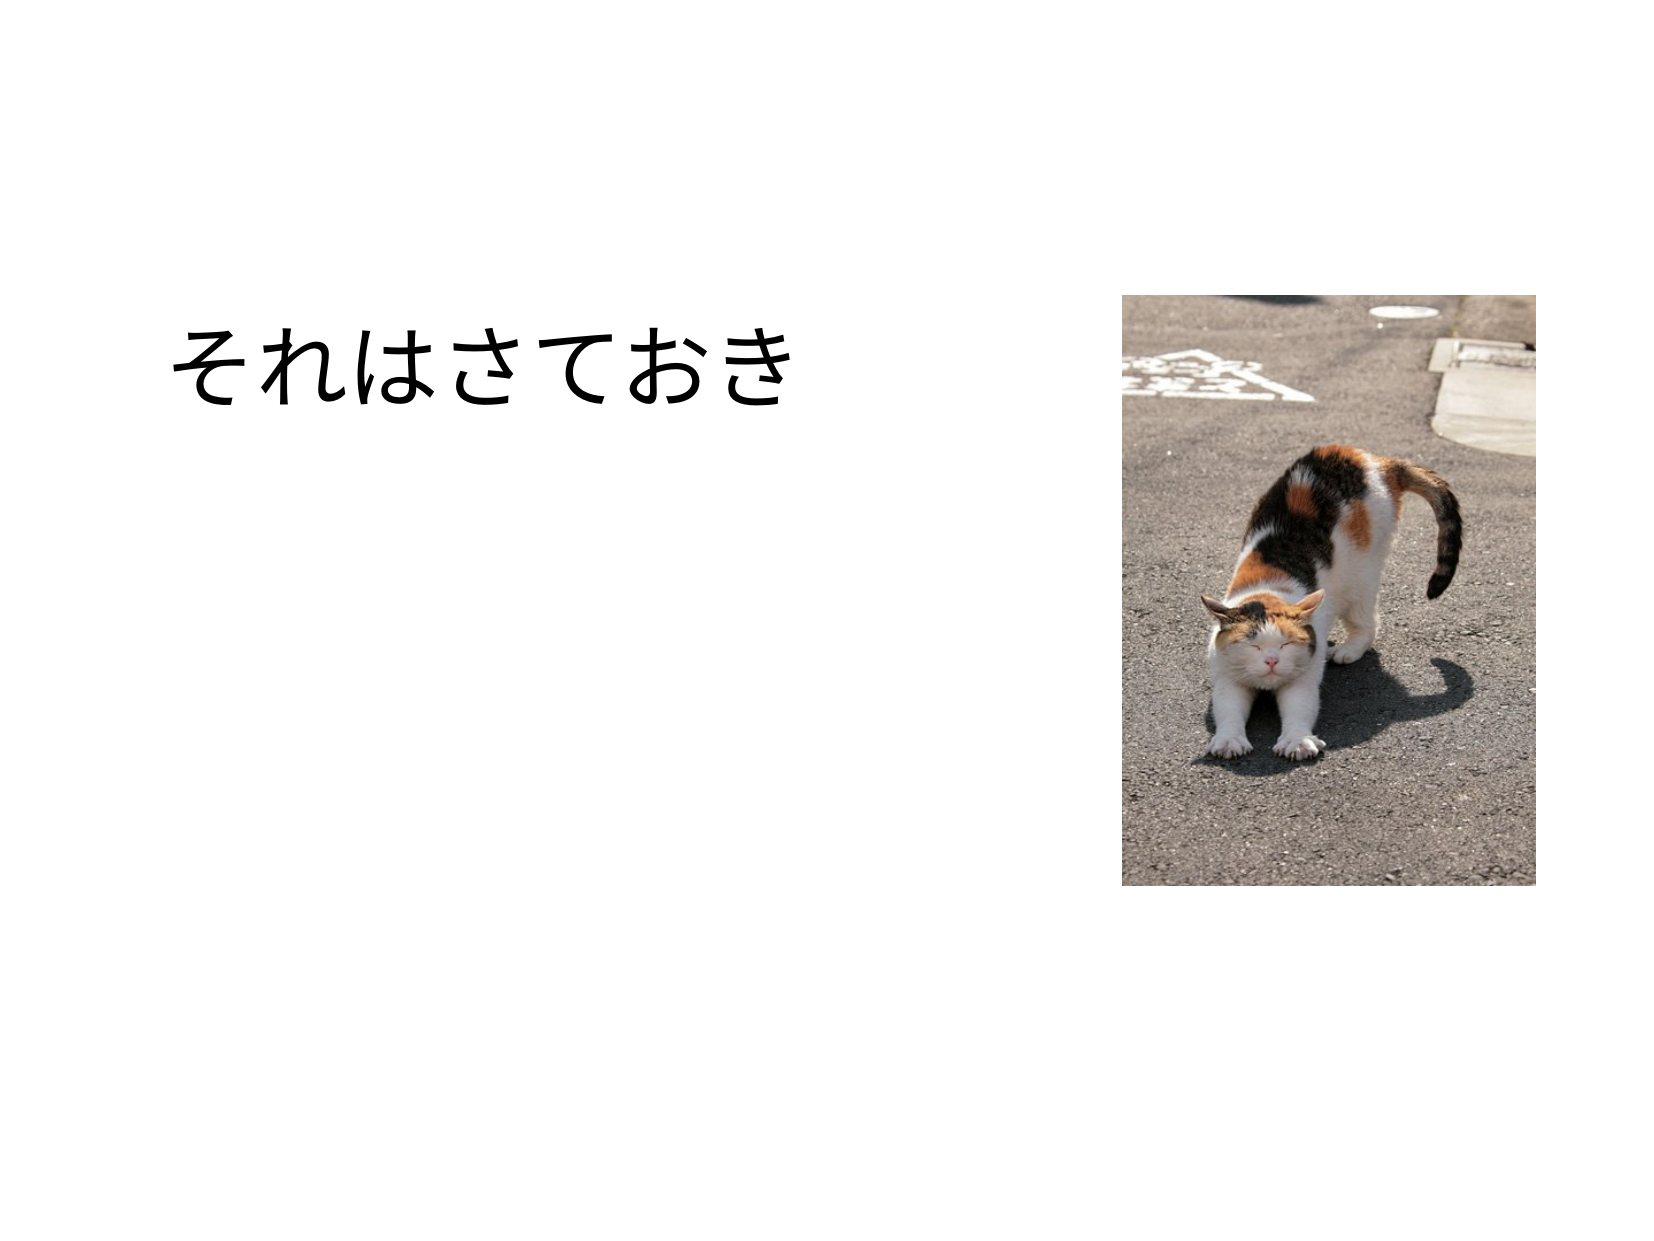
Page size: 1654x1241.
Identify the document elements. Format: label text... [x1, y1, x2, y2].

title それはさておき [53, 265, 916, 459]
picture [1122, 295, 1536, 886]
